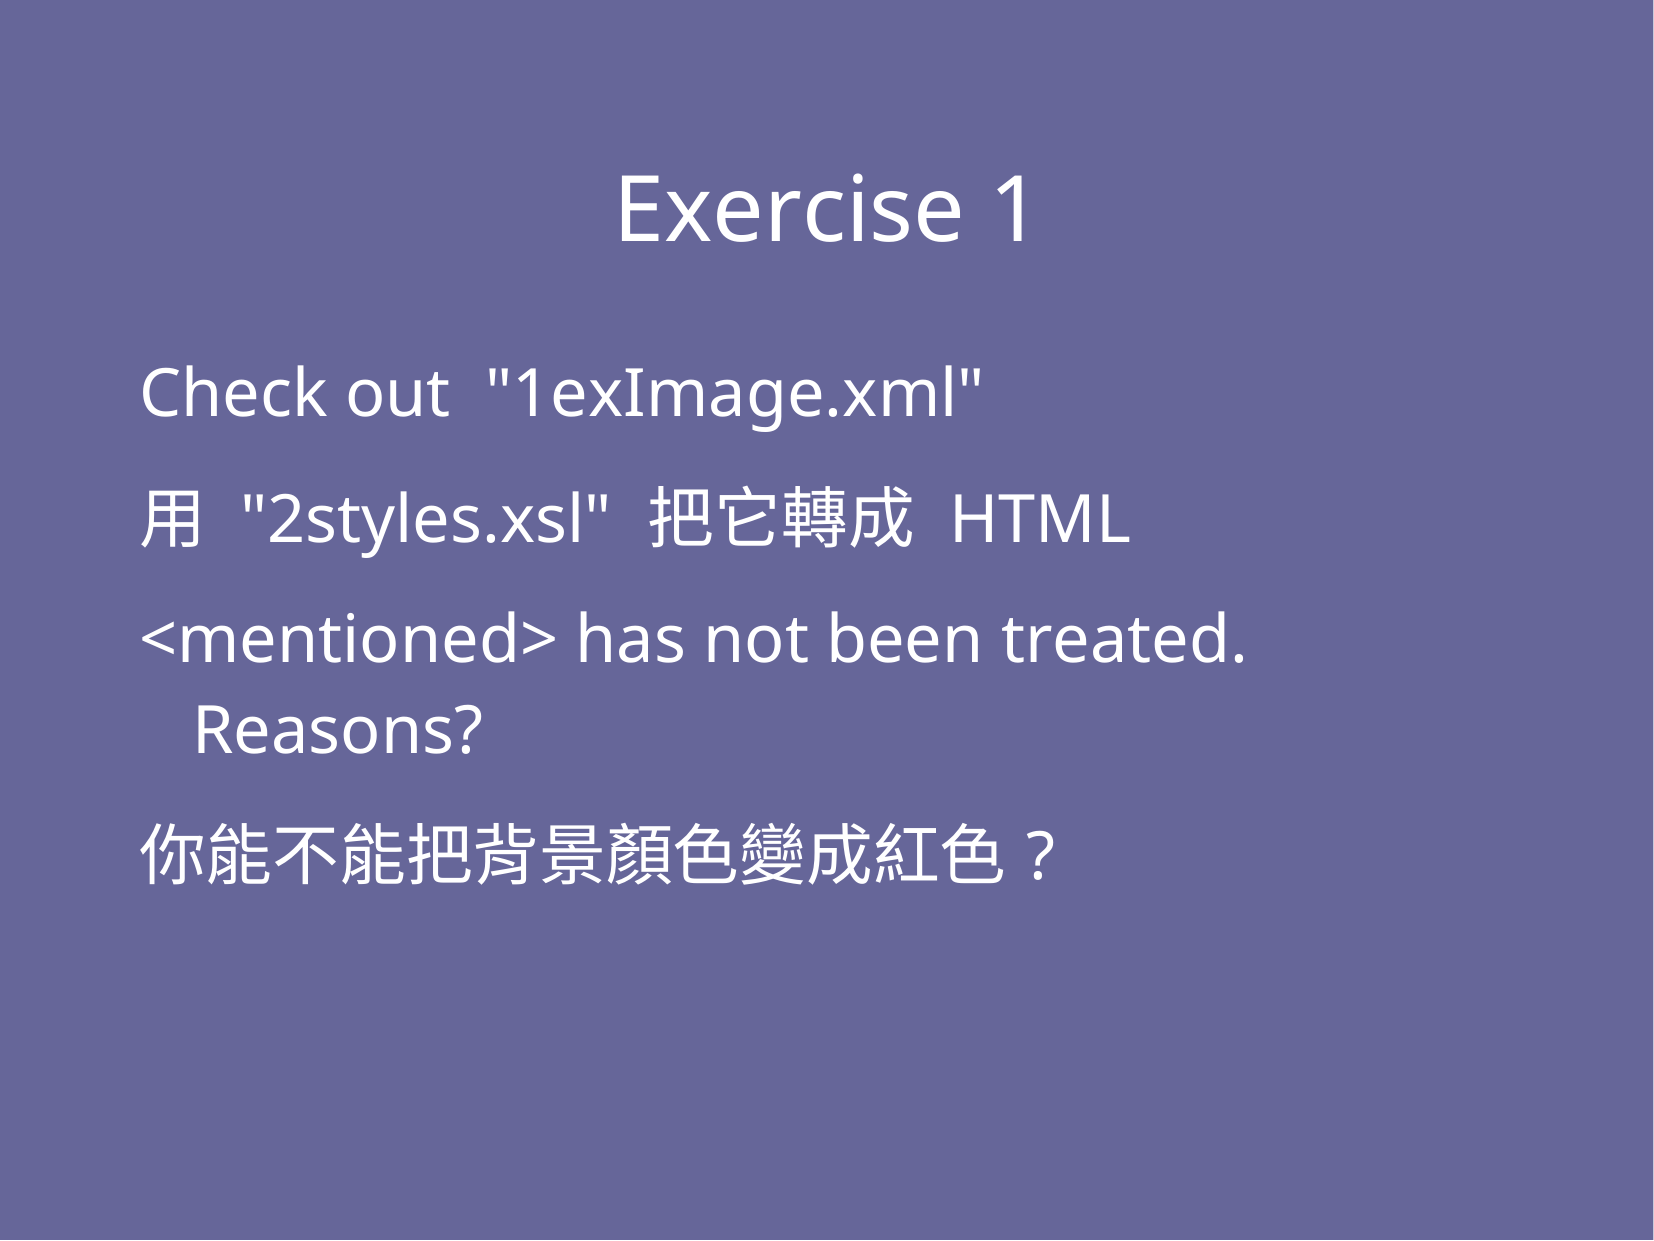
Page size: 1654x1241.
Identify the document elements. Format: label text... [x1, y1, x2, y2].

title Exercise 1 [121, 102, 1534, 310]
list Check out "1exImage.xml" 用 "2styles.xsl" 把它轉成 HTML <mentioned> has not been treated. Reasons? 你能不能把背景顏色變成紅色? [121, 344, 1534, 1127]
